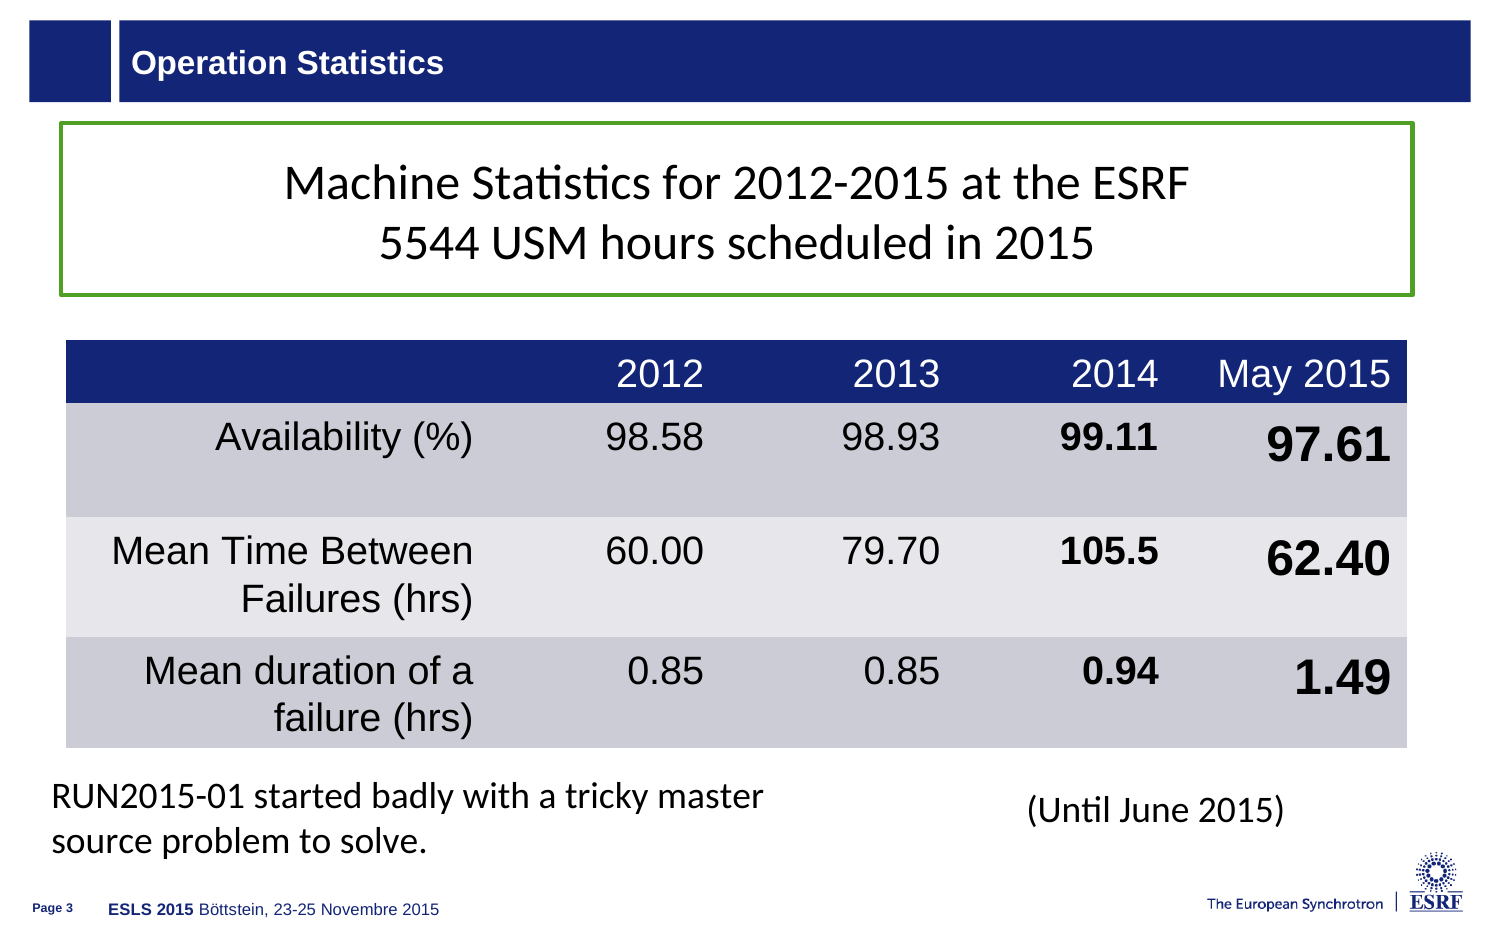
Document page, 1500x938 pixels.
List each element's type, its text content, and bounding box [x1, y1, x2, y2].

table_cell 79.70 [720, 517, 956, 637]
table_cell 99.11 [956, 403, 1175, 517]
table_cell 105.5 [956, 517, 1175, 637]
table_header May 2015 [1175, 340, 1407, 403]
text_box Machine Statistics for 2012-2015 at the ESRF 5544 USM hours scheduled in 2015 [61, 123, 1413, 296]
text_box (Until June 2015) [905, 777, 1407, 838]
table_cell 98.93 [720, 403, 956, 517]
title Operation Statistics [119, 20, 1471, 103]
table_cell Mean duration of a failure (hrs) [66, 637, 490, 748]
table_cell 0.85 [720, 637, 956, 748]
table_cell Mean Time Between Failures (hrs) [66, 517, 490, 637]
table_cell 62.40 [1175, 517, 1407, 637]
table_cell Availability (%) [66, 403, 490, 517]
text_box Page <numéro> [32, 886, 101, 916]
picture [1175, 831, 1500, 938]
table_cell 1.49 [1175, 637, 1407, 748]
table_cell 0.85 [490, 637, 720, 748]
table_header [66, 340, 490, 403]
table_cell 97.61 [1175, 403, 1407, 517]
text_box ESLS 2015 Böttstein, 23-25 Novembre 2015 [108, 889, 1113, 920]
table_header 2014 [956, 340, 1175, 403]
table_cell 60.00 [490, 517, 720, 637]
text_box RUN2015-01 started badly with a tricky master source problem to solve. [36, 763, 811, 868]
table_cell 98.58 [490, 403, 720, 517]
table_cell 0.94 [956, 637, 1175, 748]
table_header 2013 [720, 340, 956, 403]
table_header 2012 [490, 340, 720, 403]
